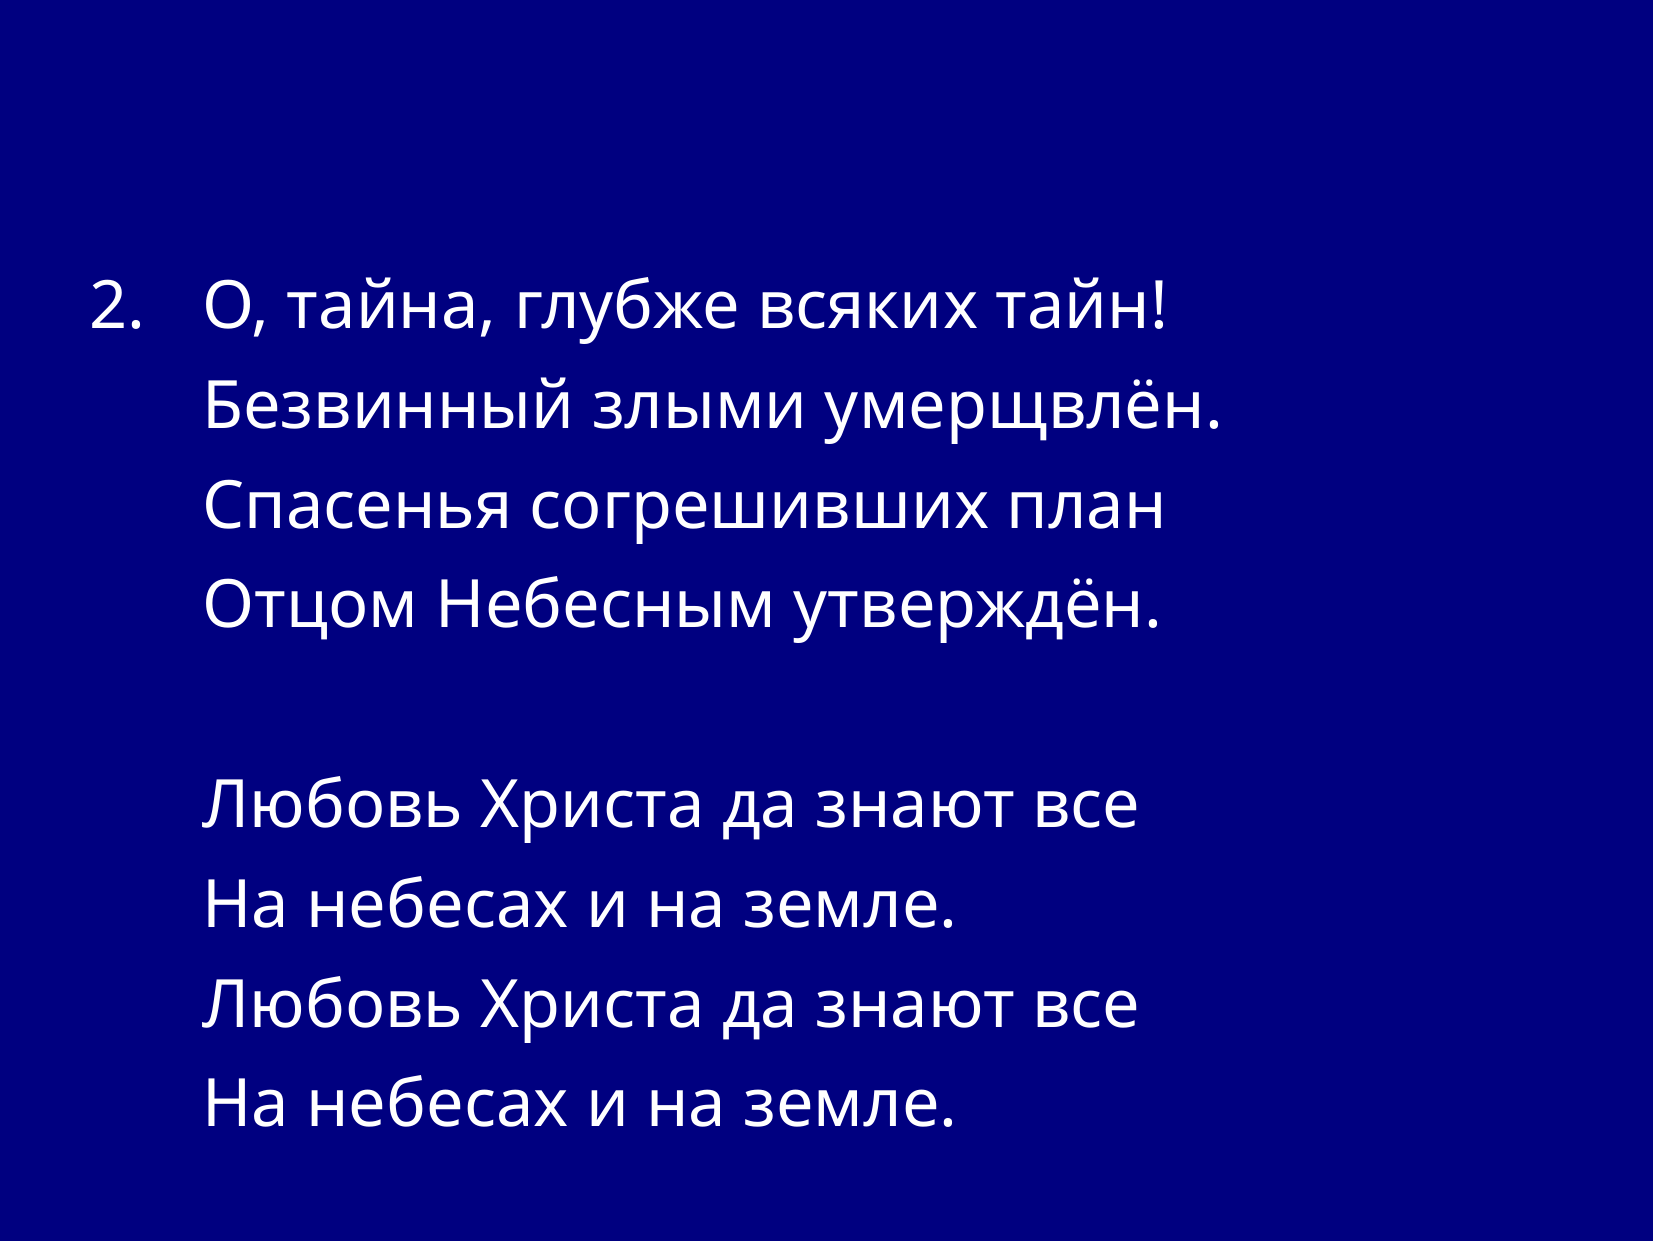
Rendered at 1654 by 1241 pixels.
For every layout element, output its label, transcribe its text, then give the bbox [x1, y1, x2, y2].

text_box 2. О, тайна, глубже всяких тайн! Безвинный злыми умерщвлён. Спасенья согрешивших план Отцом Небесным утверждён. Любовь Христа да знают все На небесах и на земле. Любовь Христа да знают все На небесах и на земле. [75, 150, 1576, 1163]
